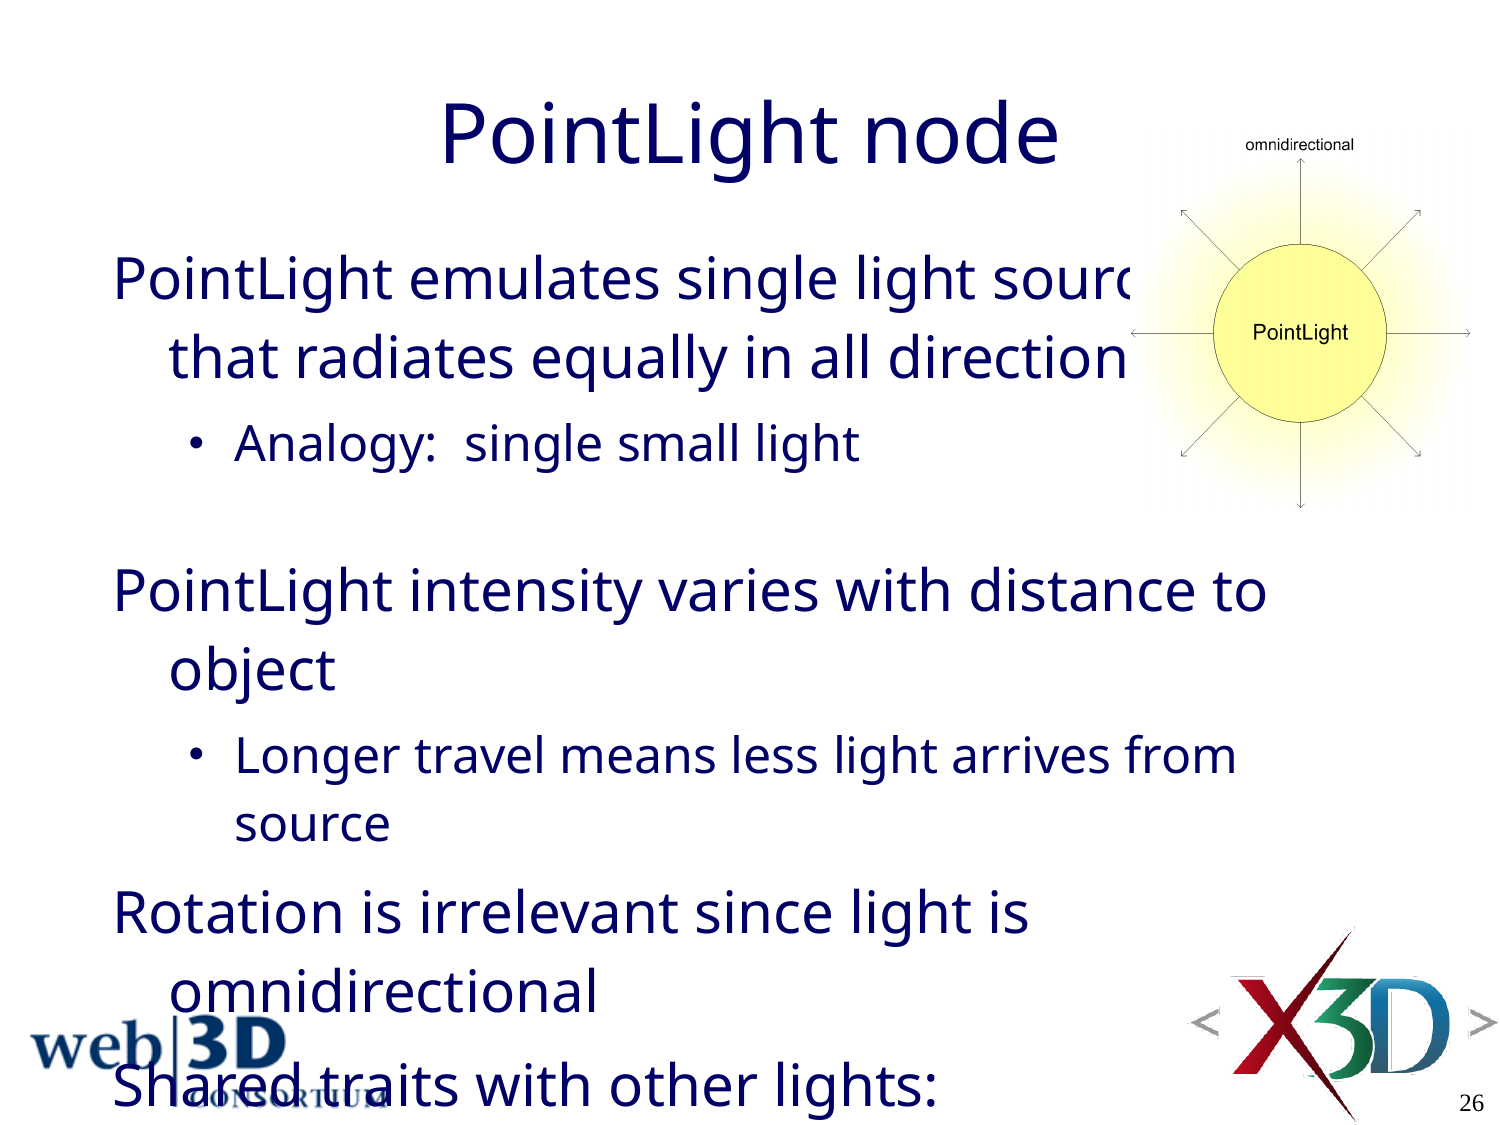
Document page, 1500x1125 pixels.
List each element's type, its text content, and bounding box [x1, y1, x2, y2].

picture [177, 998, 195, 1008]
title PointLight node [112, 37, 1388, 226]
picture [318, 998, 335, 1008]
list PointLight emulates single light source that radiates equally in all directions Analogy: single small light PointLight intensity varies with distance to object Longer travel means less light arrives from source Rotation is irrelevant since light is omnidirectional Shared traits with other lights: No shadows, light not blocked by other geometry No visible representation in space of light itself [112, 237, 1388, 986]
picture [1130, 132, 1470, 508]
picture [12, 998, 413, 1118]
picture [1187, 926, 1500, 1125]
